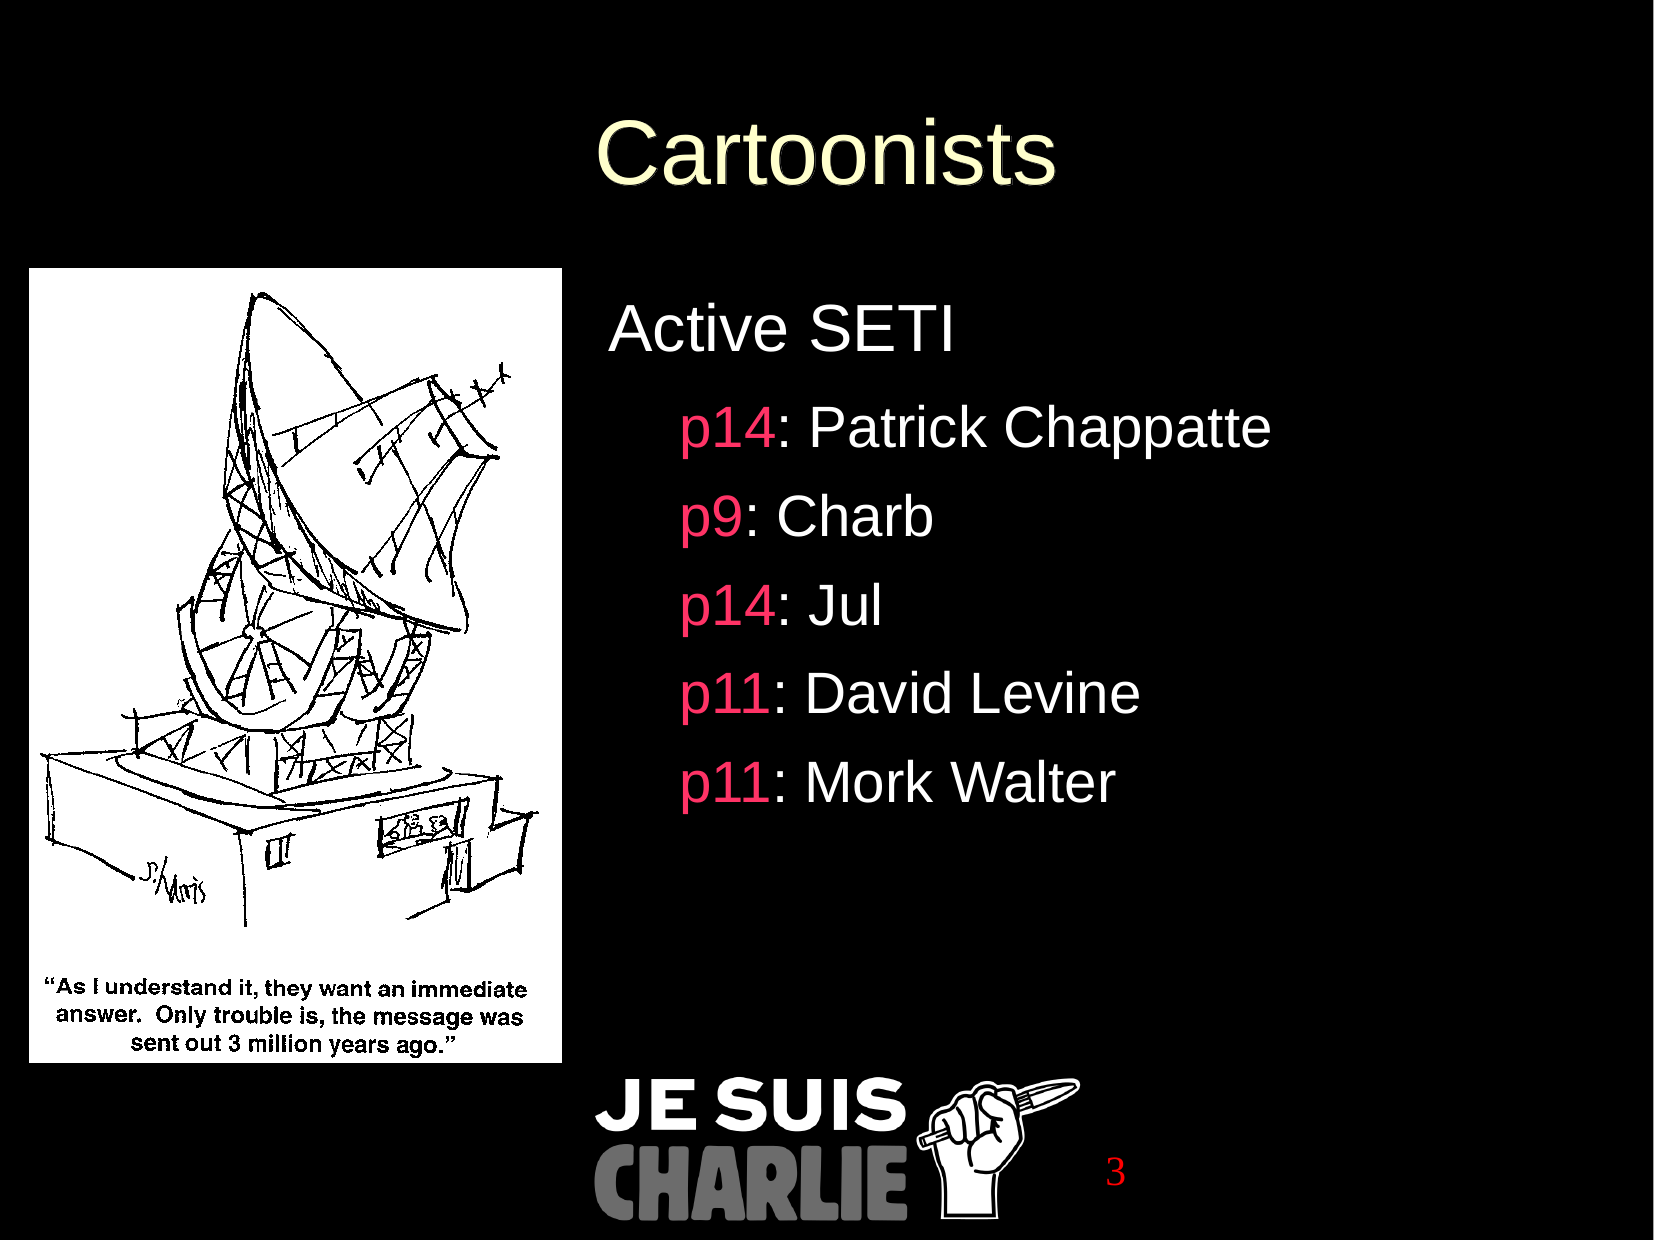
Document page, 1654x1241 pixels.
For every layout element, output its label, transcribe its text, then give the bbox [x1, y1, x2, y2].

title Cartoonists [82, 49, 1571, 257]
picture [29, 268, 562, 1063]
picture [587, 1062, 1093, 1225]
list Active SETI p14: Patrick Chappatte p9: Charb p14: Jul p11: David Levine p11: Mork Walter [590, 291, 1602, 945]
